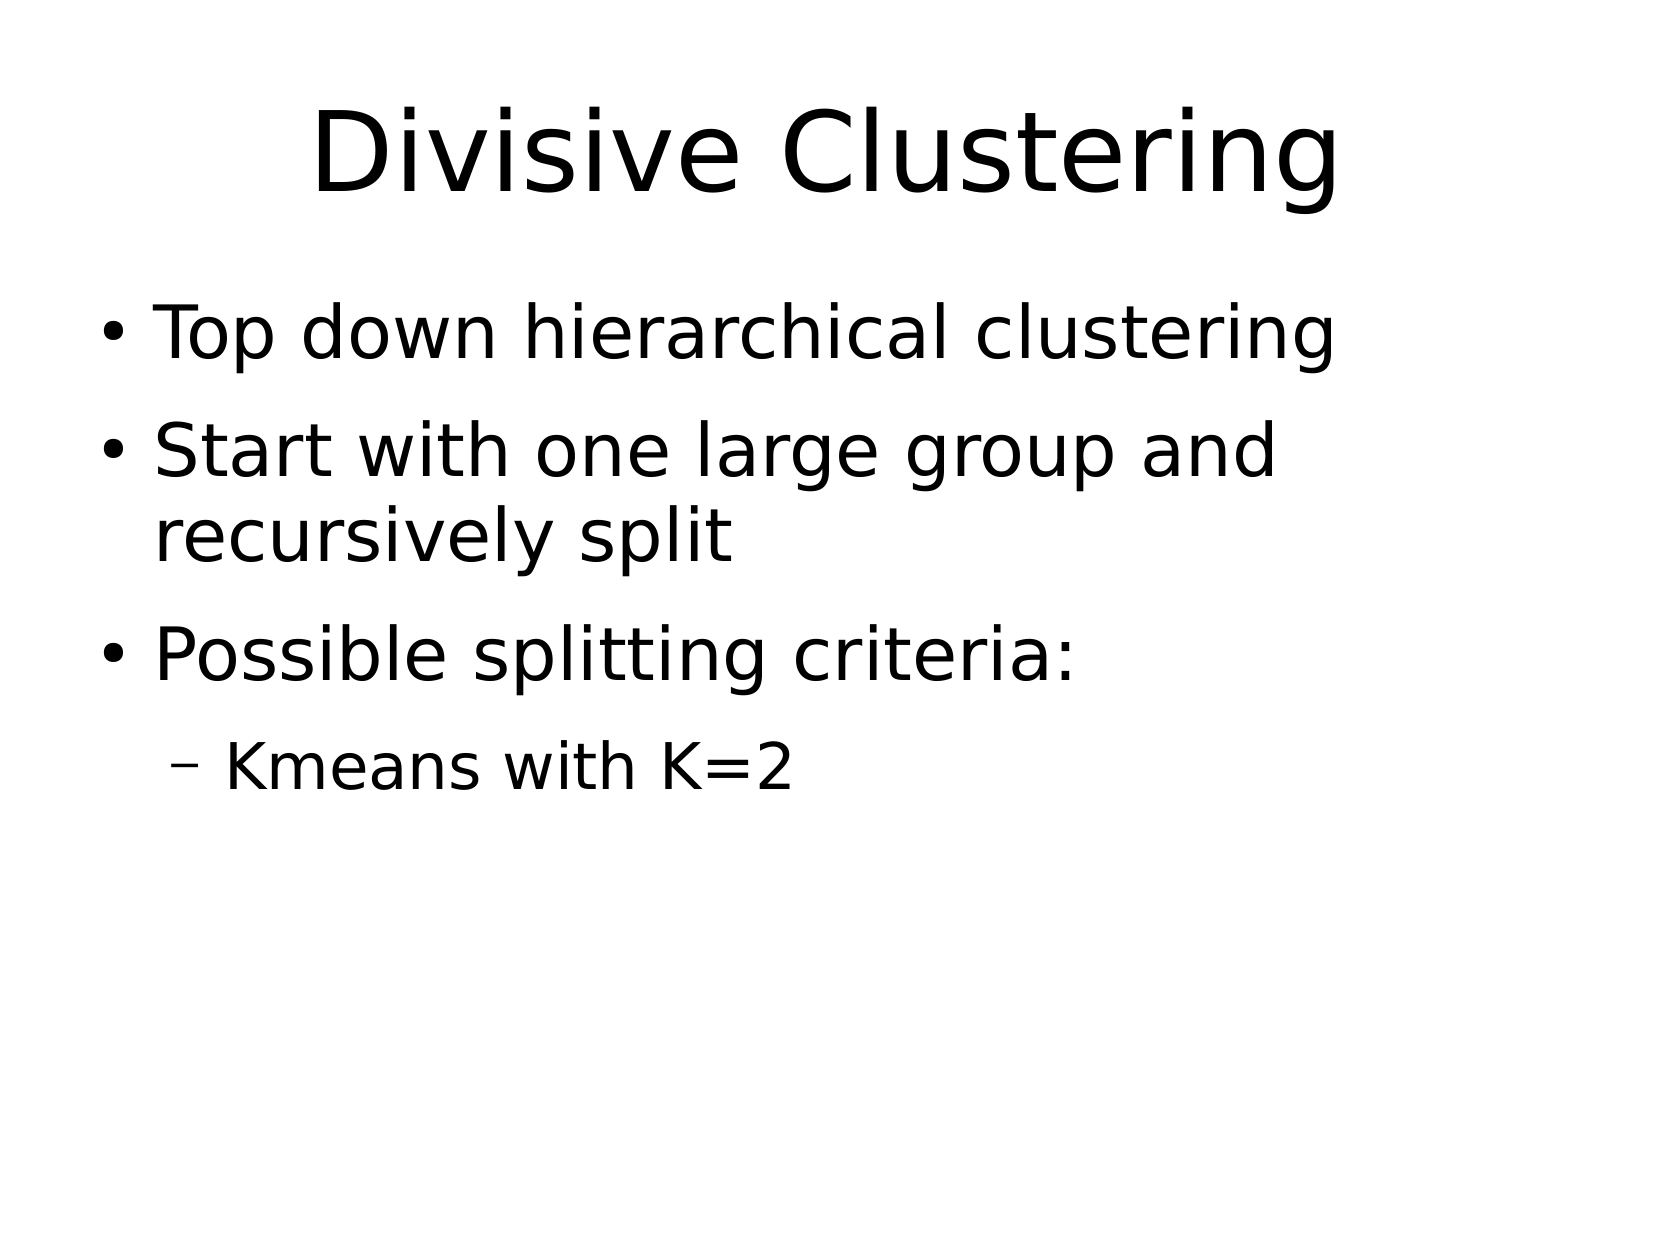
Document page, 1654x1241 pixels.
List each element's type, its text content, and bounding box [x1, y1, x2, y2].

list Top down hierarchical clustering Start with one large group and recursively split Possible splitting criteria: Kmeans with K=2 [82, 290, 1571, 1010]
title Divisive Clustering [82, 49, 1571, 257]
